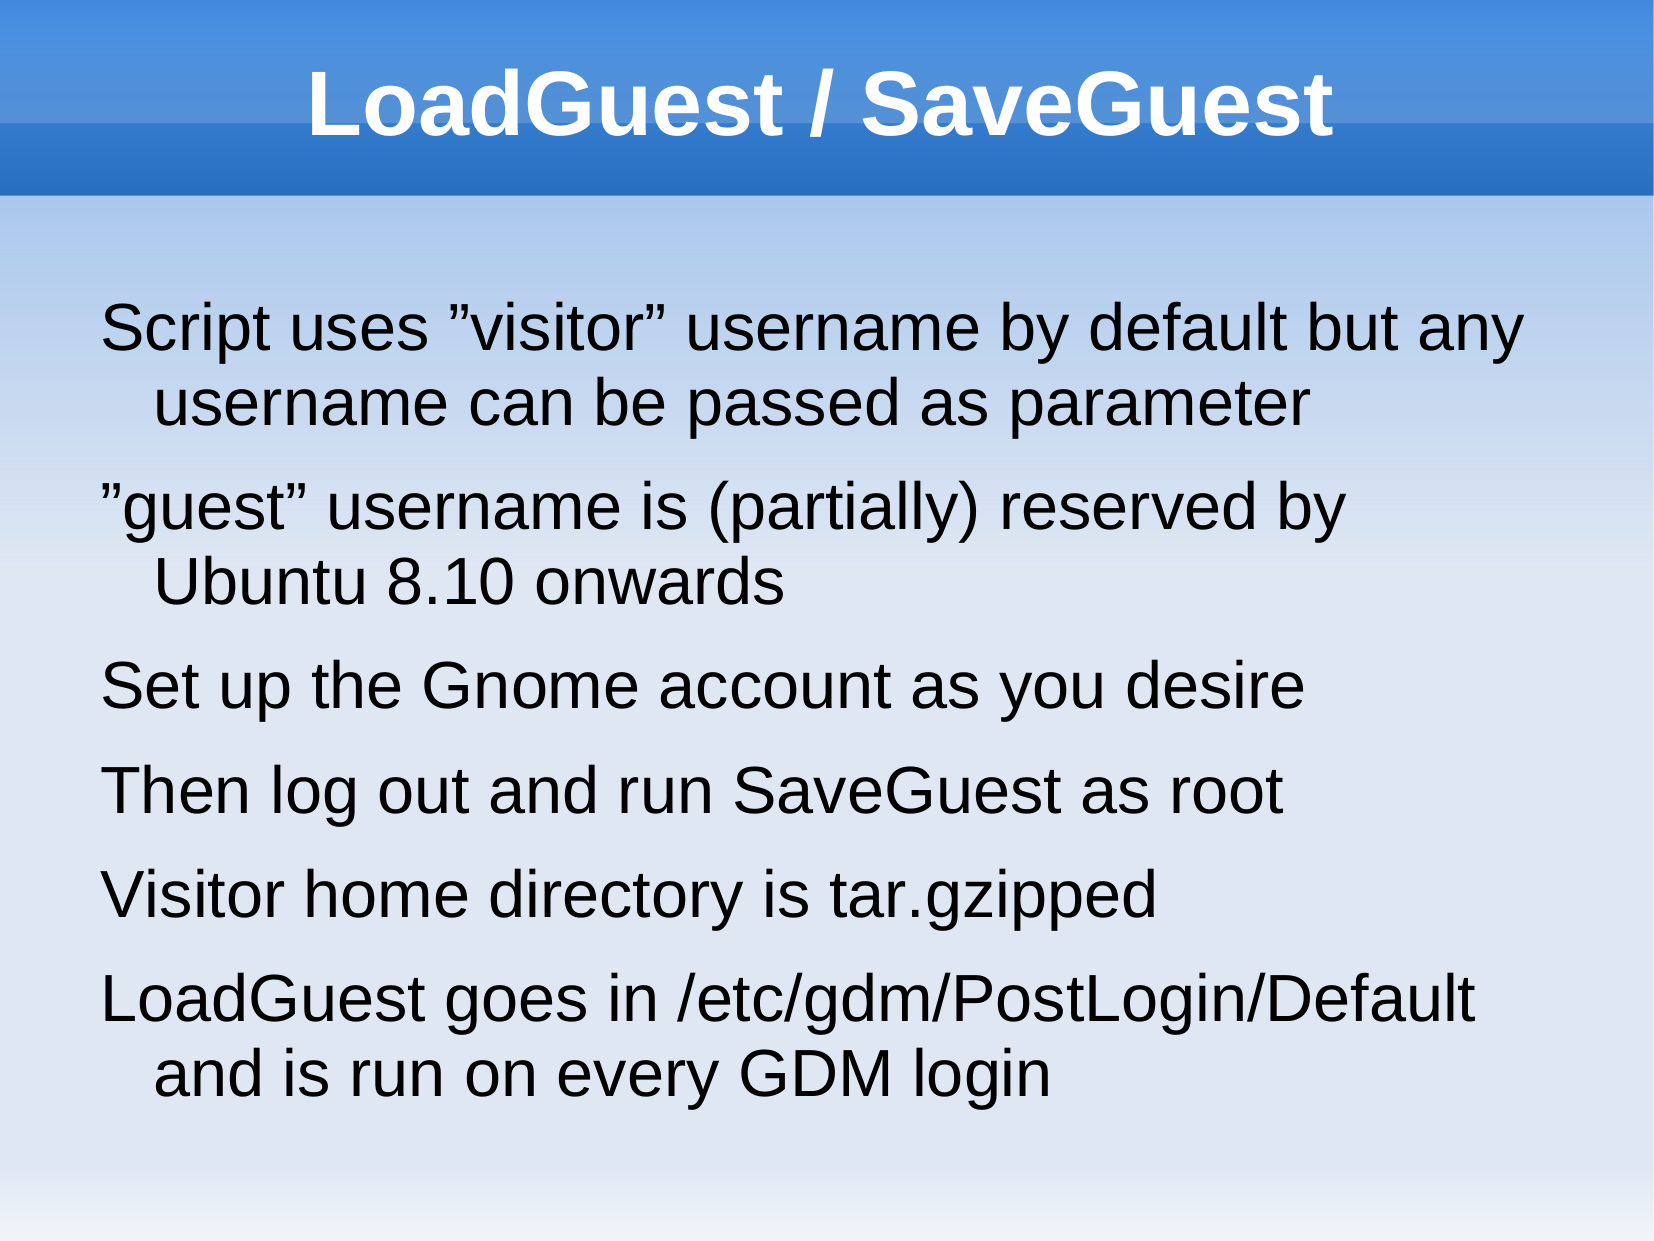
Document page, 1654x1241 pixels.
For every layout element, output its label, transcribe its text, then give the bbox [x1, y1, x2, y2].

picture [0, 0, 1654, 1241]
list Script uses ”visitor” username by default but any username can be passed as parameter ”guest” username is (partially) reserved by Ubuntu 8.10 onwards Set up the Gnome account as you desire Then log out and run SaveGuest as root Visitor home directory is tar.gzipped LoadGuest goes in /etc/gdm/PostLogin/Default and is run on every GDM login [82, 290, 1571, 1111]
title LoadGuest / SaveGuest [76, 7, 1565, 200]
